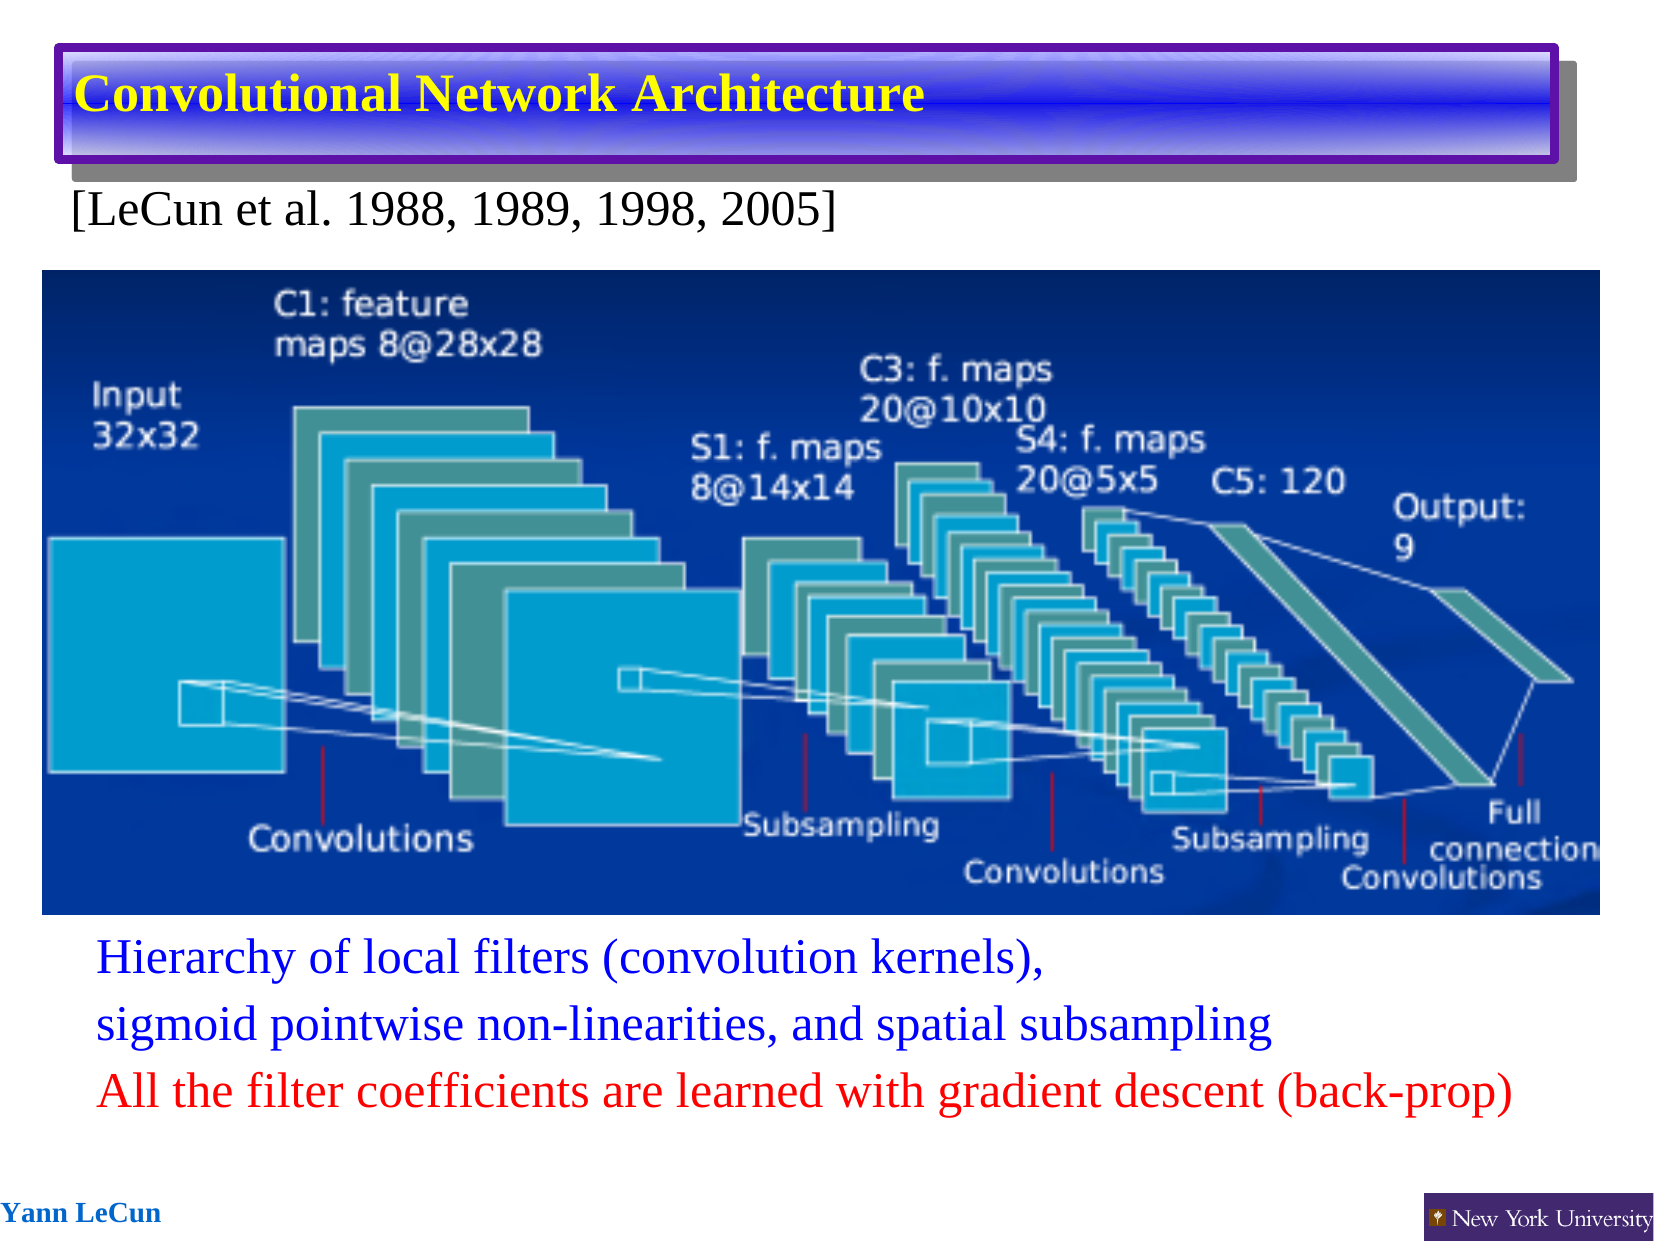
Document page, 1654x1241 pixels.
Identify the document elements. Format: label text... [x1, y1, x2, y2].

text_box Convolutional Network Architecture [58, 47, 1555, 160]
text_box [LeCun et al. 1988, 1989, 1998, 2005] [70, 180, 838, 251]
text_box Hierarchy of local filters (convolution kernels), sigmoid pointwise non-linearities, and spatial subsampling All the filter coefficients are learned with gradient descent (back-prop) [95, 928, 1530, 1161]
picture [42, 270, 1600, 916]
picture [1424, 1193, 1654, 1241]
